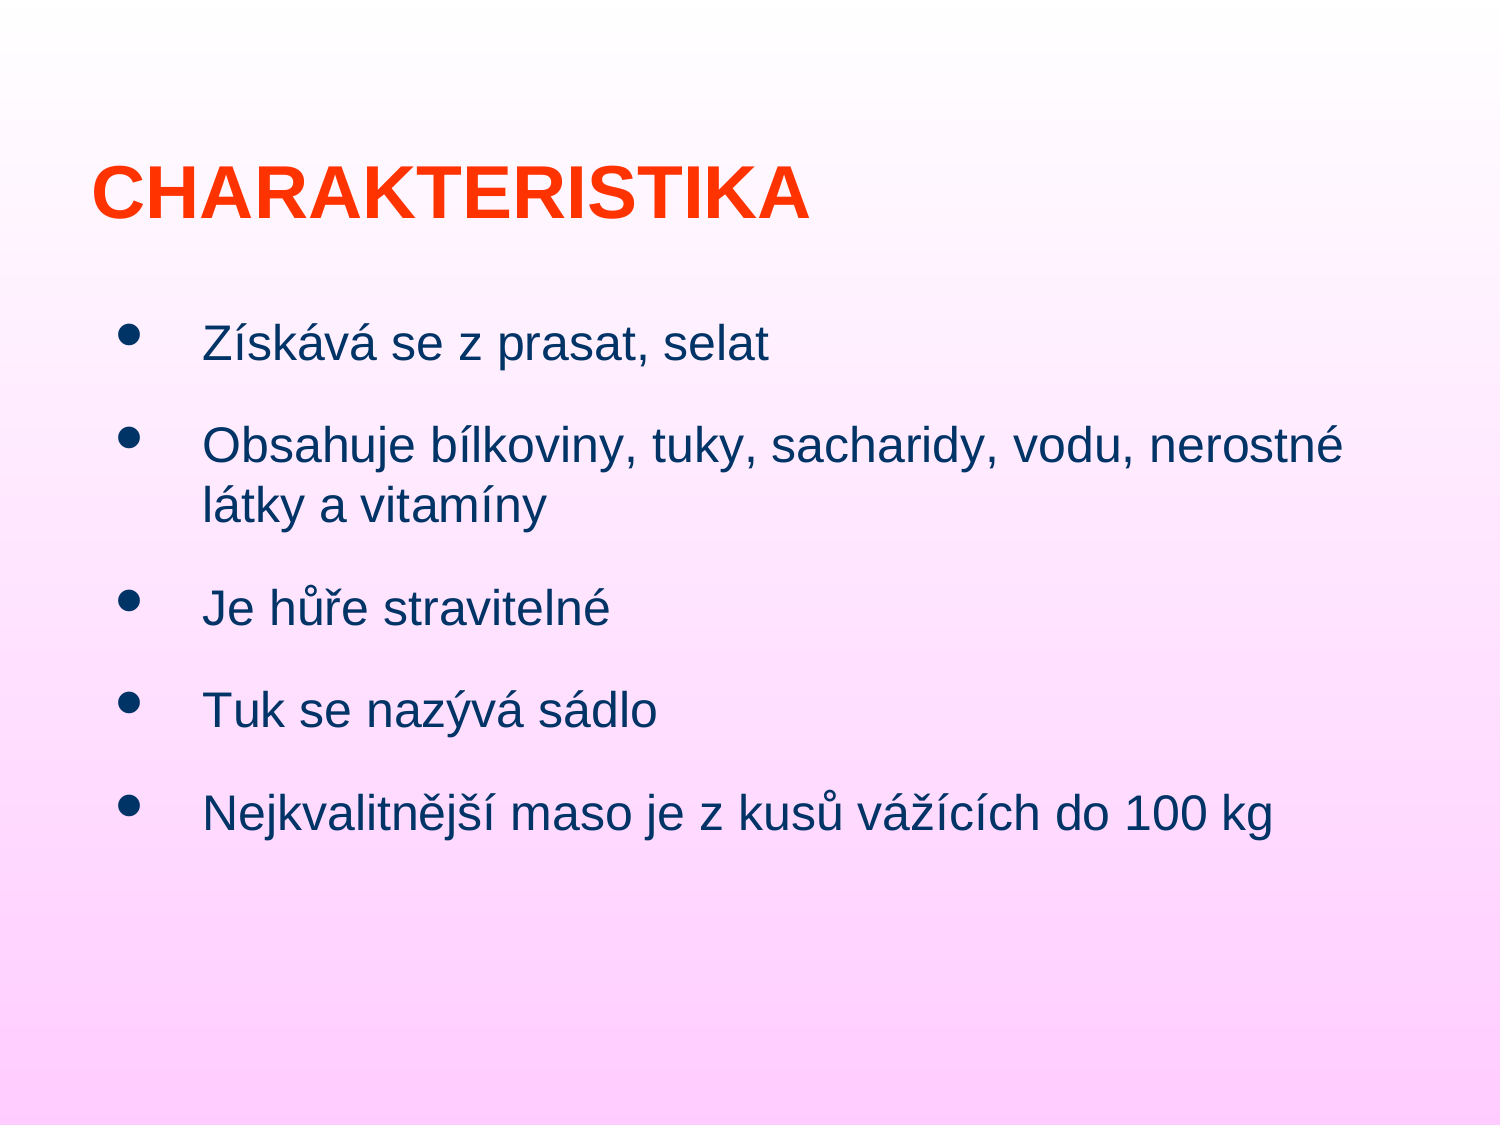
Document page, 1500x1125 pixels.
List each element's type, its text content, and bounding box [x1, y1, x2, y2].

list Získává se z prasat, selat Obsahuje bílkoviny, tuky, sacharidy, vodu, nerostné látky a vitamíny Je hůře stravitelné Tuk se nazývá sádlo Nejkvalitnější maso je z kusů vážících do 100 kg [100, 302, 1363, 998]
title CHARAKTERISTIKA [76, 78, 1353, 242]
